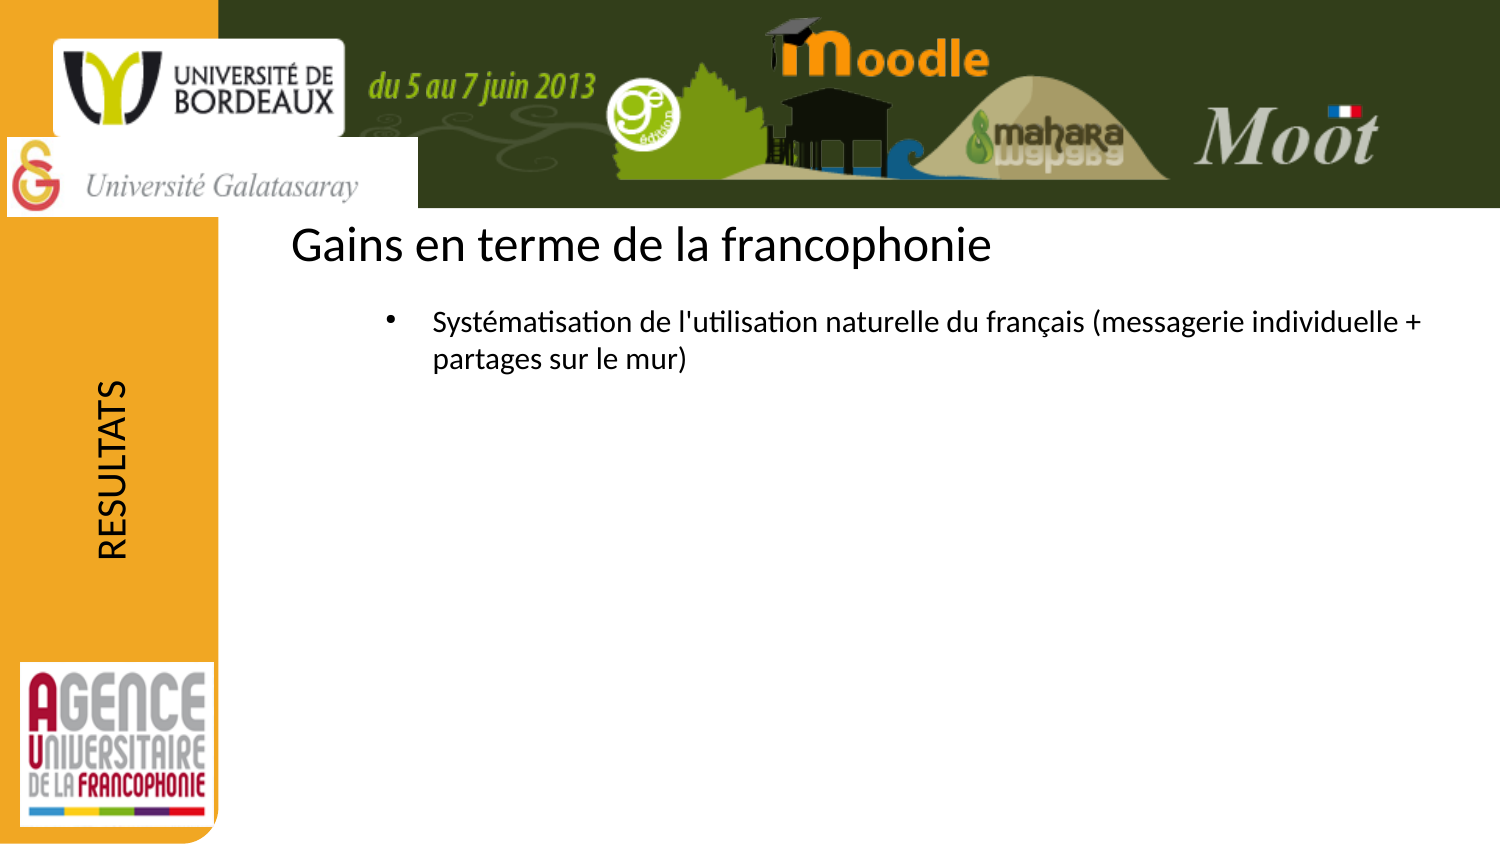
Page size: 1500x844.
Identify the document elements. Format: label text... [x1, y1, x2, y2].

picture [7, 17, 1380, 217]
picture [20, 662, 214, 827]
text_box RESULTATS [9, 212, 221, 729]
list Gains en terme de la francophonie Systématisation de l'utilisation naturelle du français (messagerie individuelle + partages sur le mur) [220, 211, 1470, 839]
